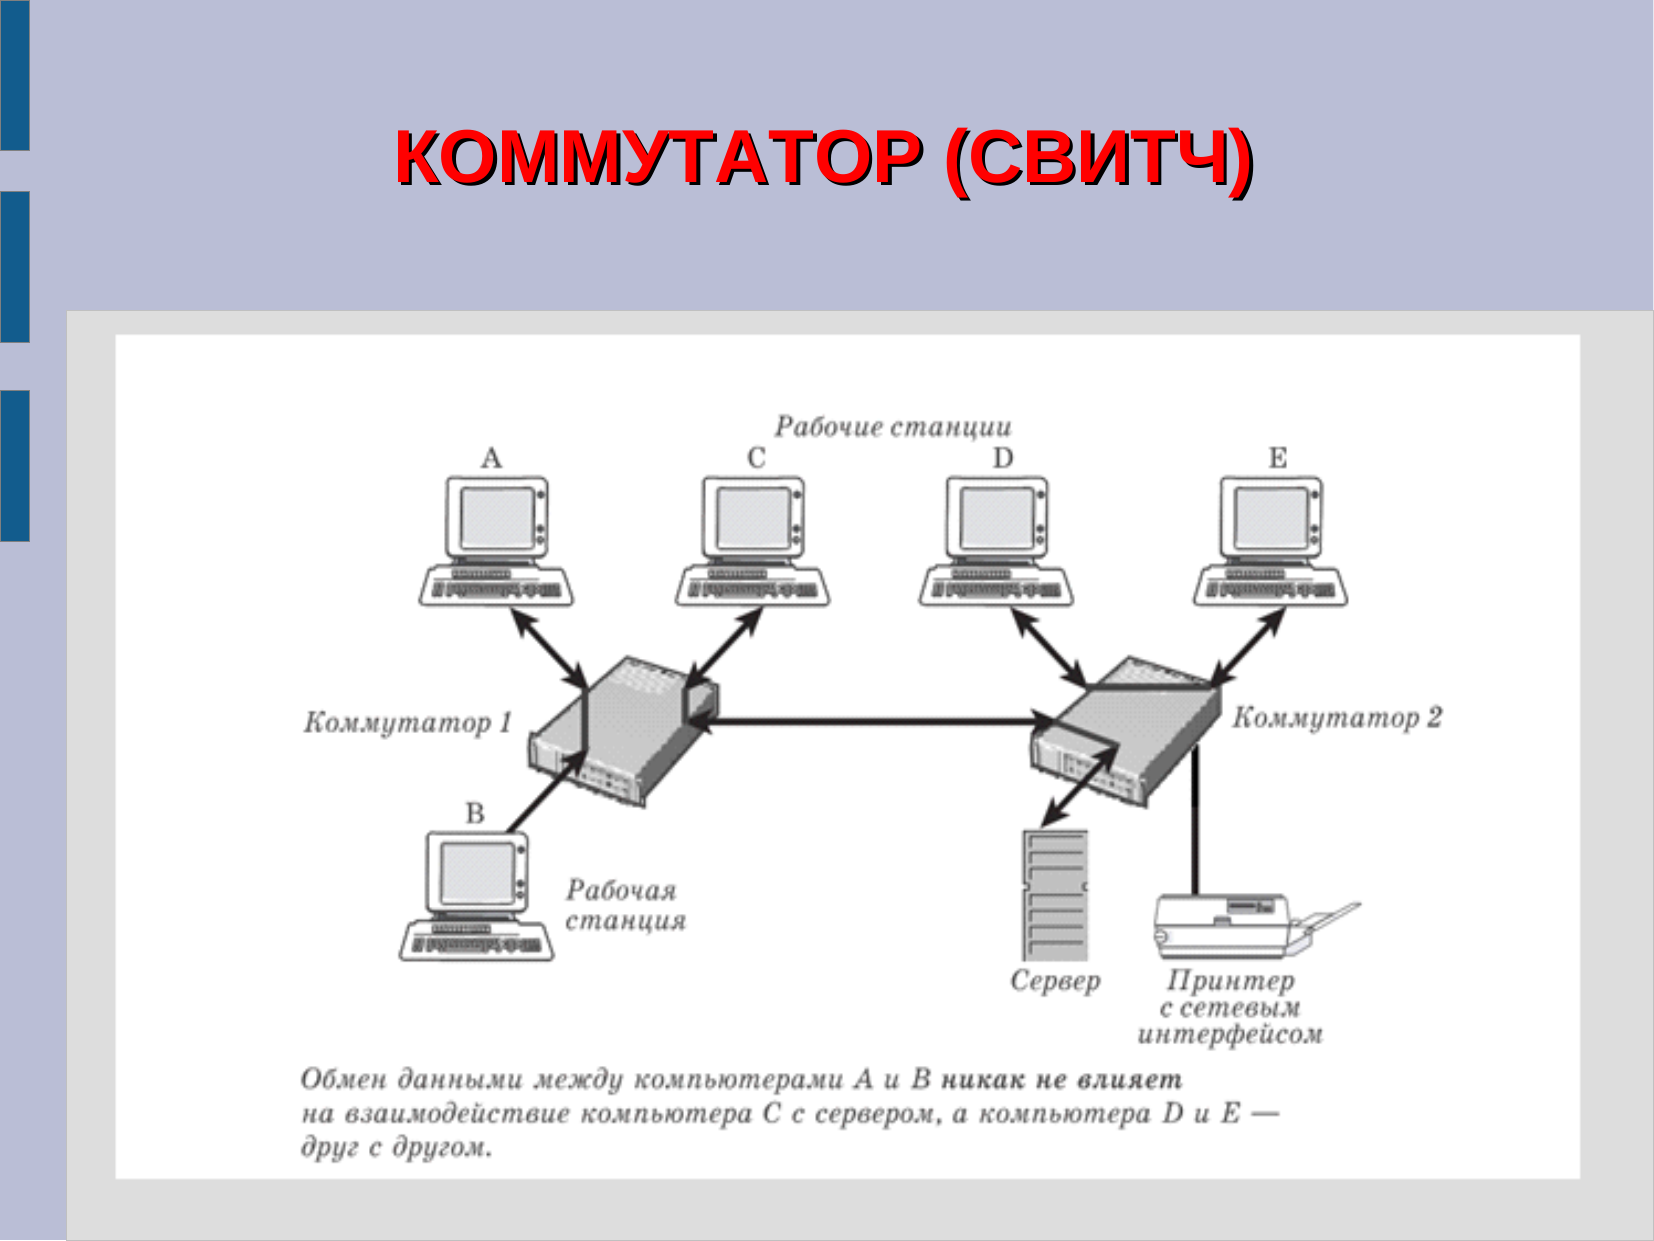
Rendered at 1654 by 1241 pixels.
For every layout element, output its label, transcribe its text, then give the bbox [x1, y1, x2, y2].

picture [114, 333, 1583, 1182]
title КОММУТАТОР (СВИТЧ) [118, 52, 1531, 261]
